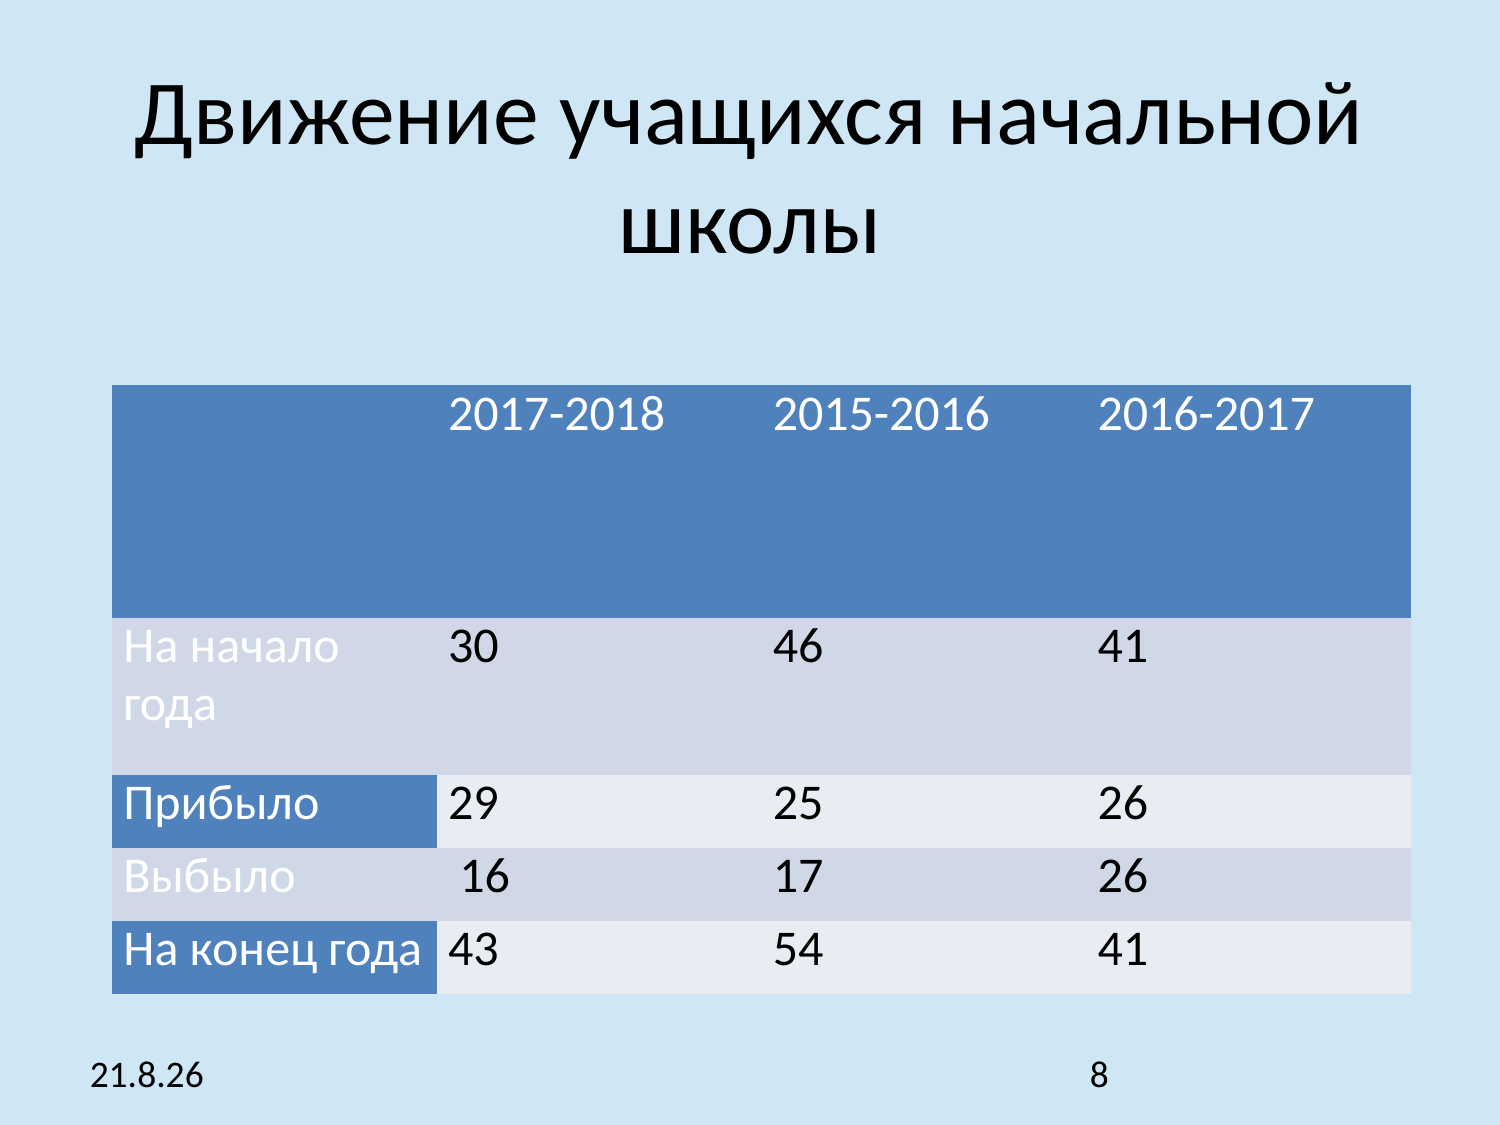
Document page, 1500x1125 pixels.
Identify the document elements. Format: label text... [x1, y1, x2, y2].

table_header 2016-2017 [1087, 385, 1411, 618]
table_cell 26 [1087, 775, 1411, 848]
table_cell 26 [1087, 848, 1411, 921]
slide_number <номер> [1074, 1042, 1425, 1103]
table_cell 30 [437, 618, 762, 775]
table_cell 43 [437, 921, 762, 994]
table_cell 46 [762, 618, 1087, 775]
table_cell 17 [762, 848, 1087, 921]
table_cell На начало года [112, 618, 437, 775]
table_cell Прибыло [112, 775, 437, 848]
table_cell 16 [437, 848, 762, 921]
table_header 2017-2018 [437, 385, 762, 618]
table_cell 25 [762, 775, 1087, 848]
table_header [112, 385, 437, 618]
table_cell 29 [437, 775, 762, 848]
slide_number 29.4.19 [75, 1042, 425, 1103]
table_header 2015-2016 [762, 385, 1087, 618]
table_cell Выбыло [112, 848, 437, 921]
table_cell 54 [762, 921, 1087, 994]
table_cell На конец года [112, 921, 437, 994]
title Движение учащихся начальной школы [75, 45, 1425, 233]
table_cell 41 [1087, 618, 1411, 775]
table_cell 41 [1087, 921, 1411, 994]
